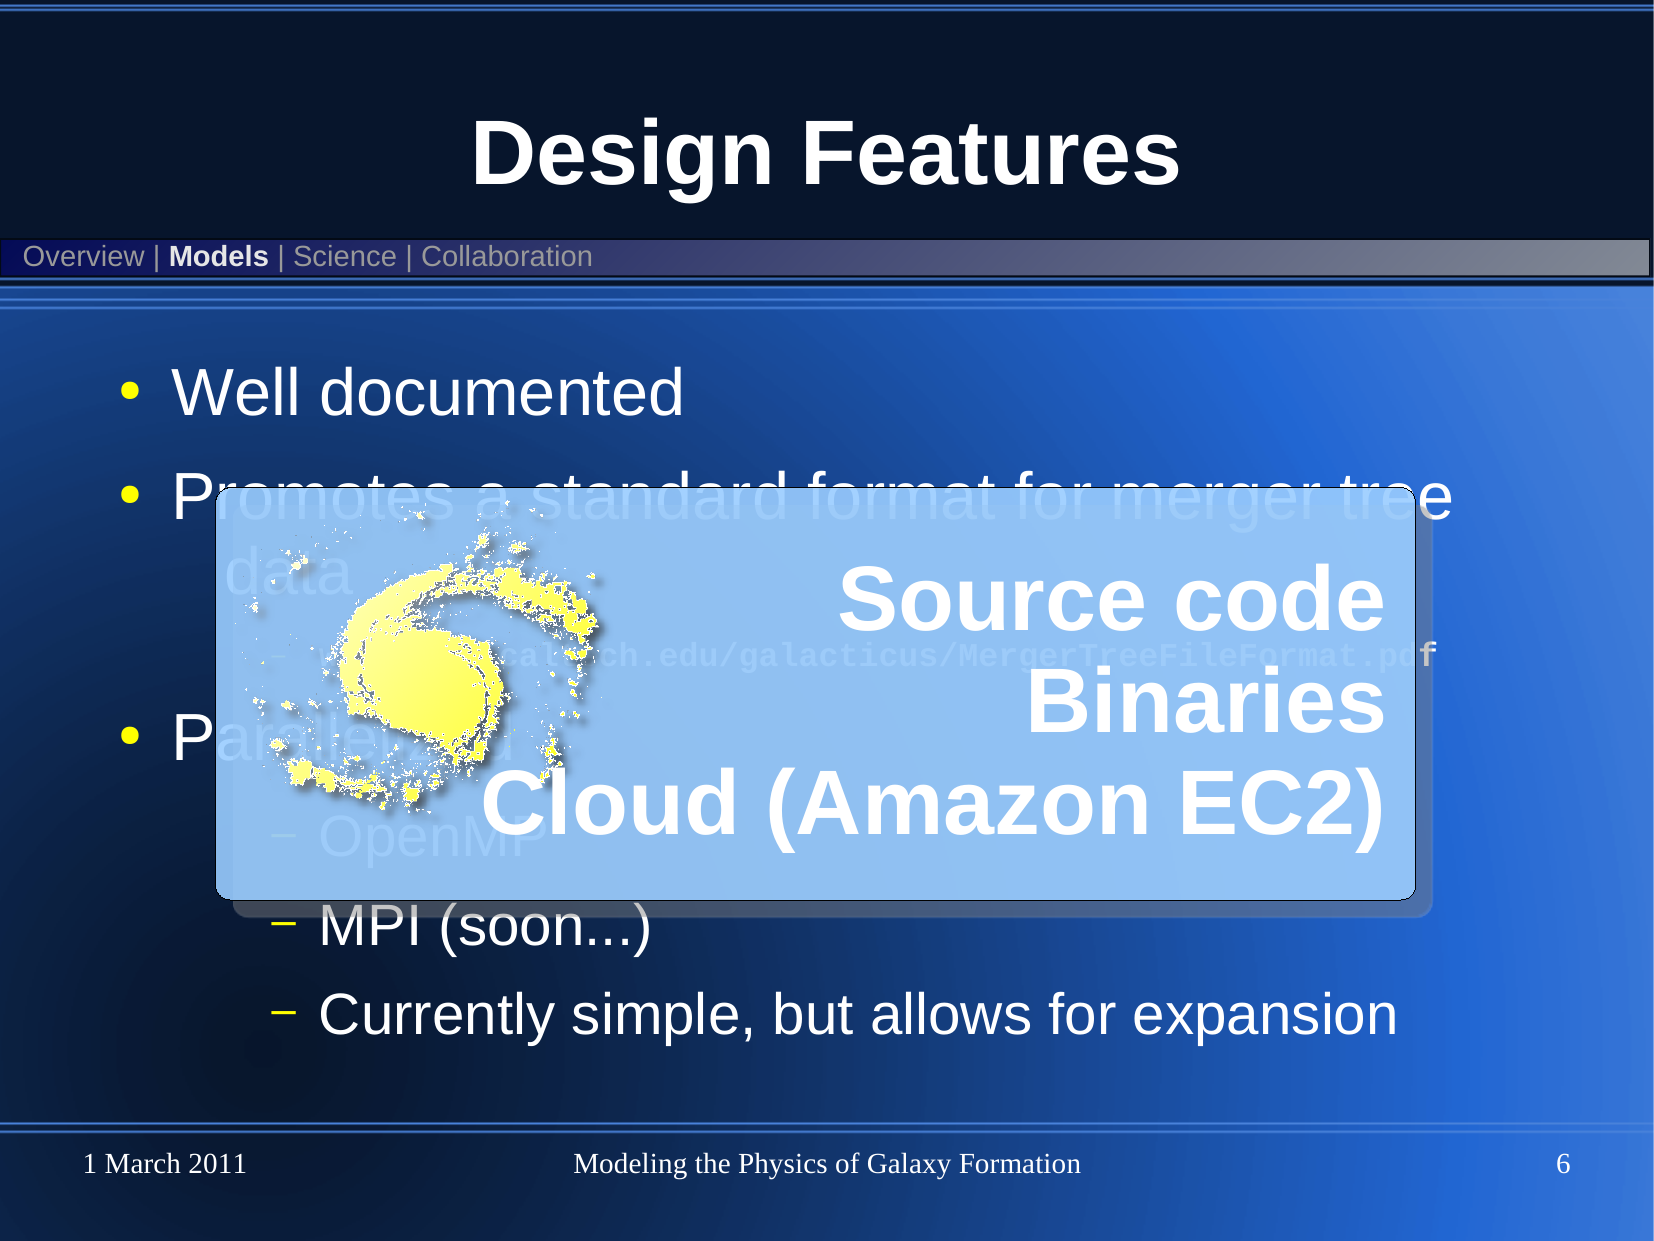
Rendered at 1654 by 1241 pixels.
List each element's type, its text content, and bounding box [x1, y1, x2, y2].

title Source code Binaries Cloud (Amazon EC2) [262, 538, 1388, 863]
picture [0, 0, 1654, 1241]
text_box Overview | Models | Science | Collaboration [7, 232, 1651, 281]
list Well documented Promotes a standard format for merger tree data www.ctcp.caltech.edu/galacticus/MergerTreeFileFormat.pdf Parallelized OpenMP MPI (soon...) Currently simple, but allows for expansion [82, 355, 1571, 1047]
text_box [215, 487, 1416, 901]
text_box [0, 238, 7, 277]
title Design Features [82, 56, 1571, 232]
